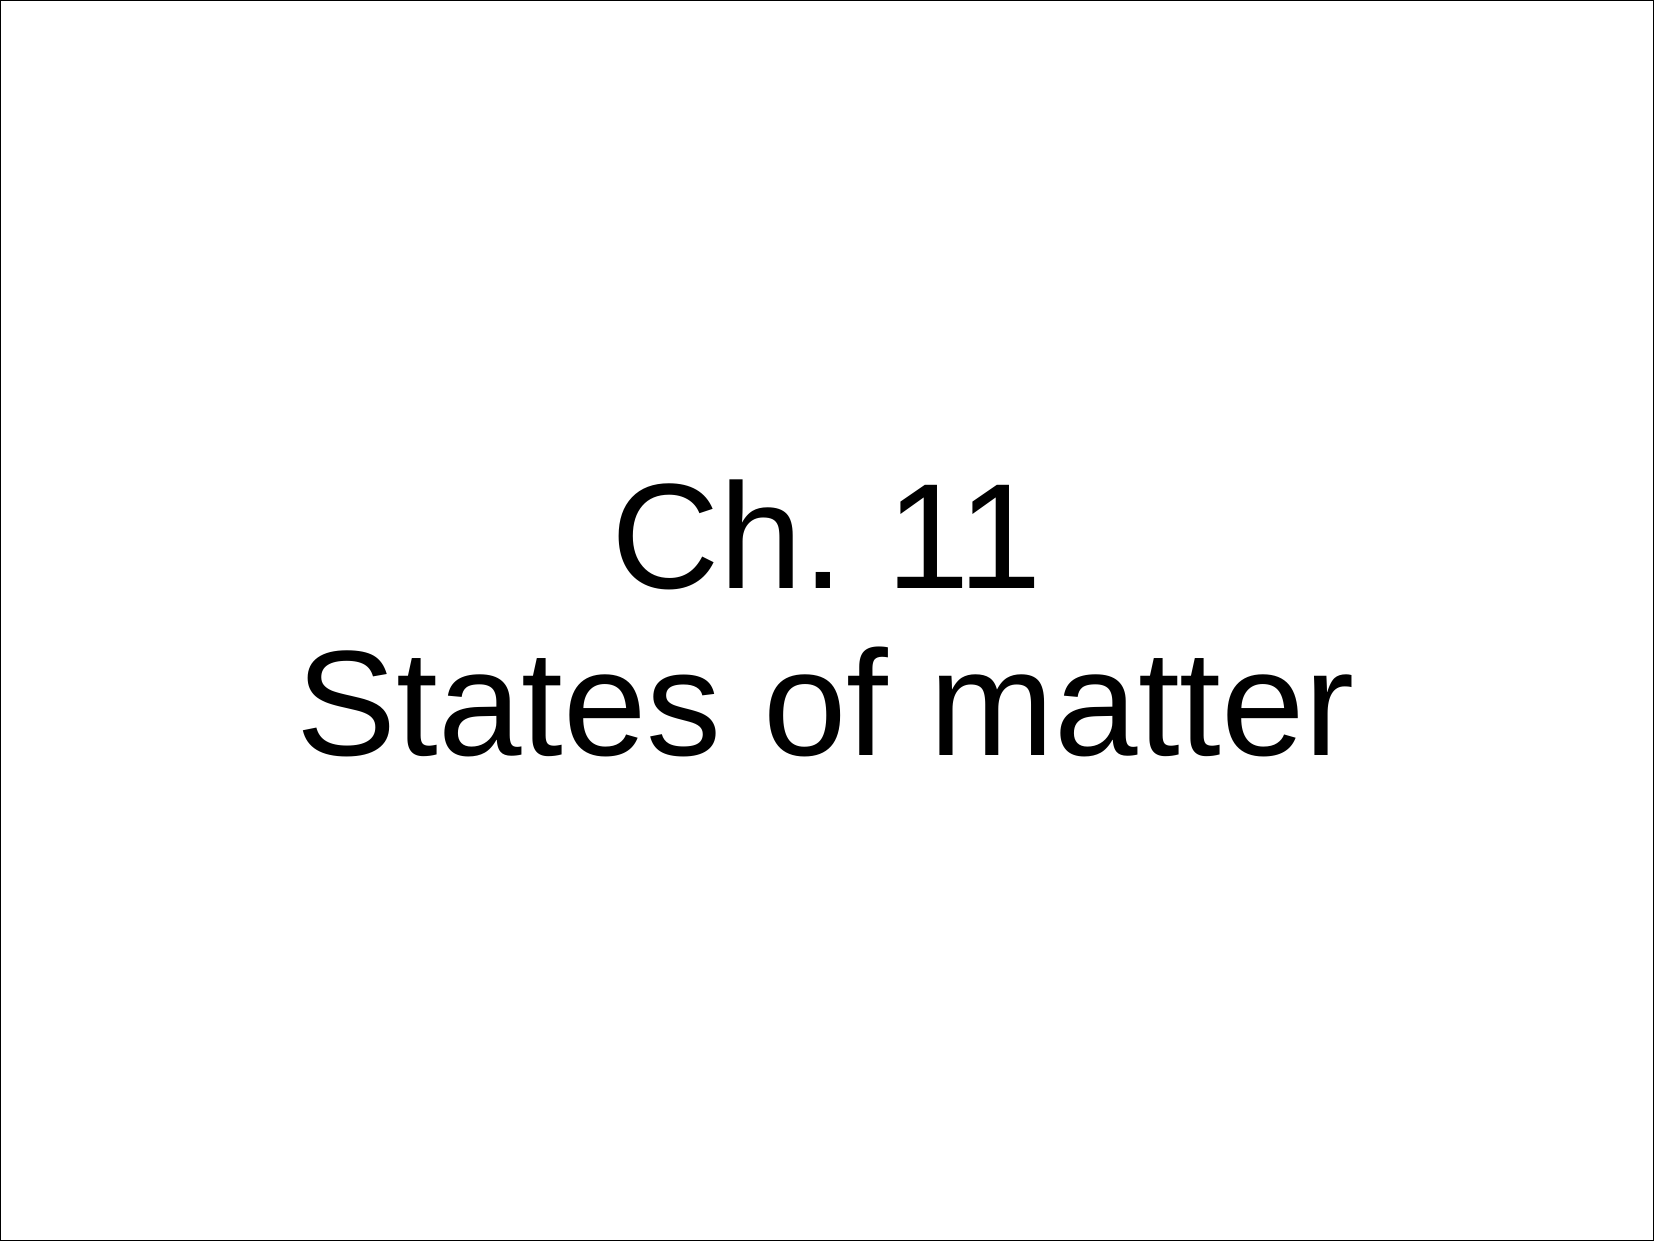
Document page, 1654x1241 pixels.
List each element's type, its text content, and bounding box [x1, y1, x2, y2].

text_box Ch. 11 States of matter [0, 0, 1654, 1241]
